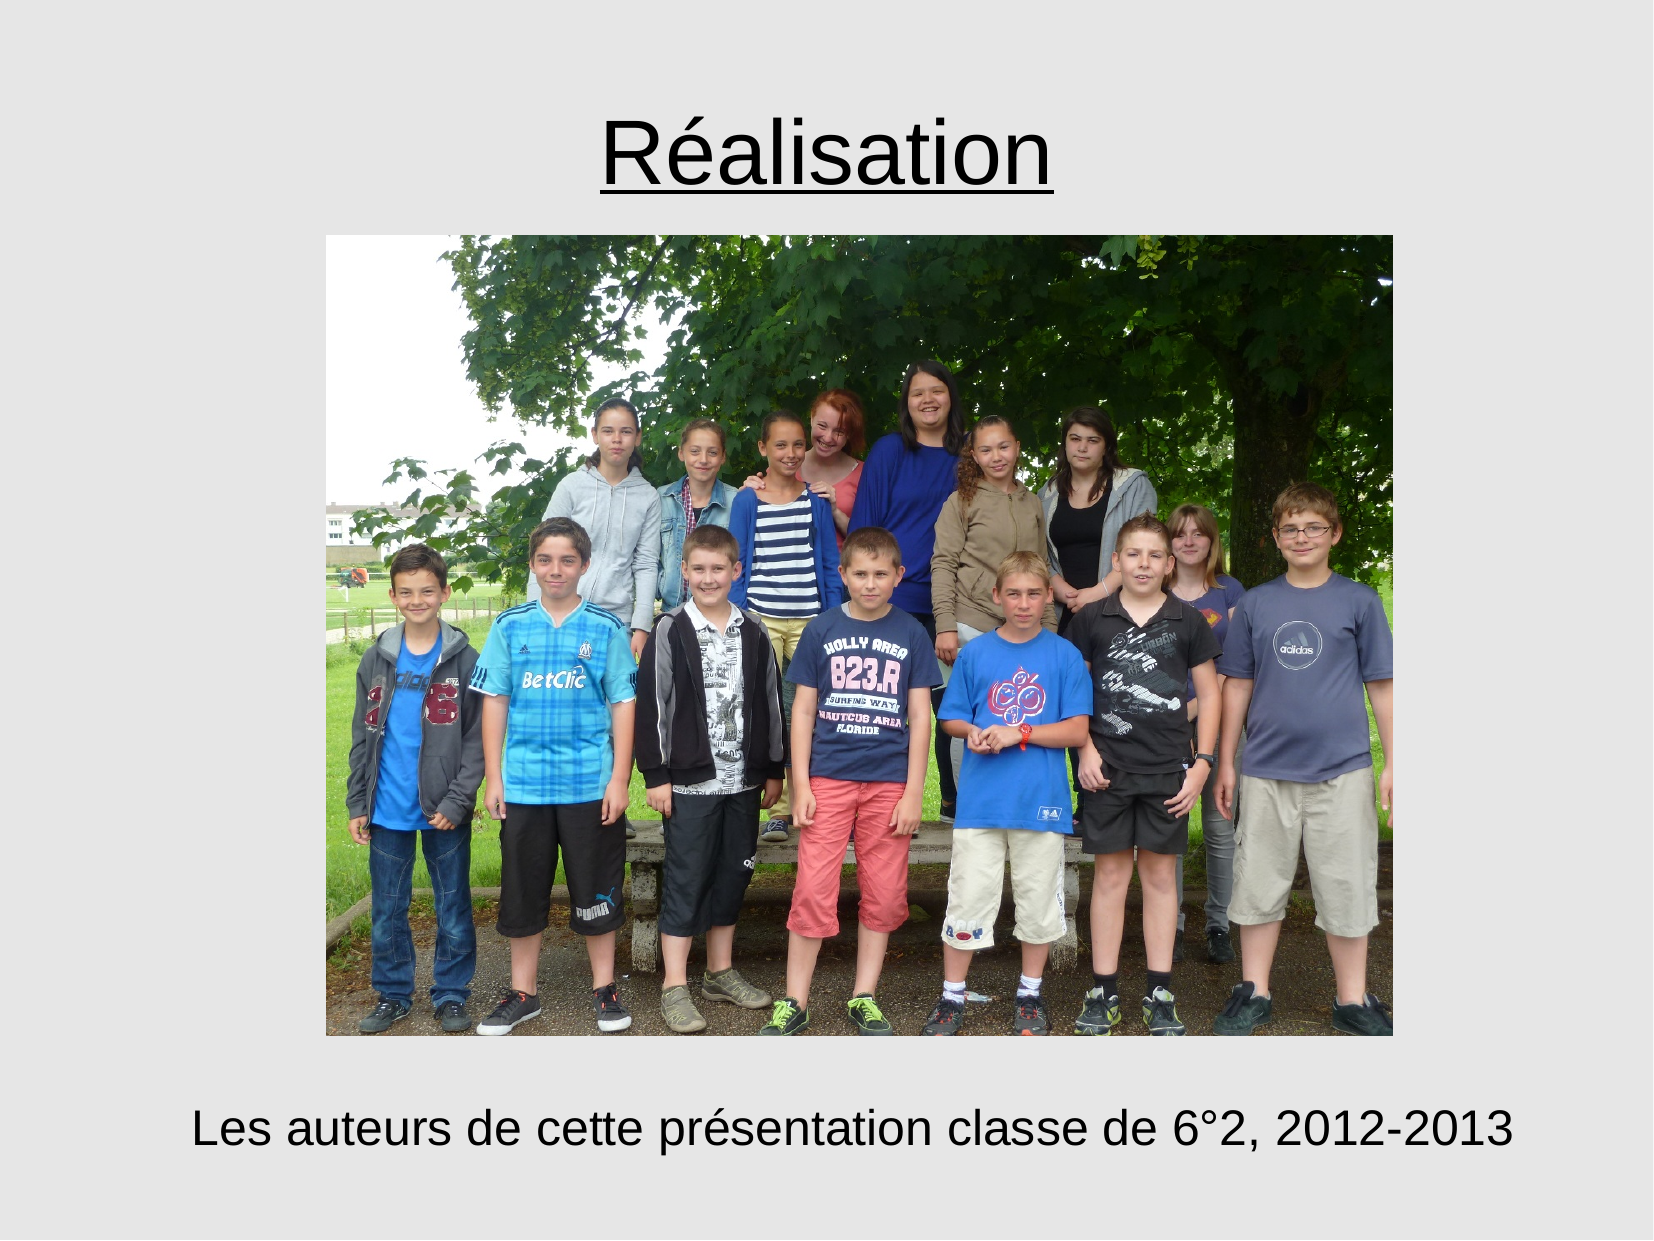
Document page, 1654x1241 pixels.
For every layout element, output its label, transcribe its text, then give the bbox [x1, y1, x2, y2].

title Réalisation [82, 49, 1571, 257]
text_box Les auteurs de cette présentation classe de 6°2, 2012-2013 [177, 1092, 1536, 1164]
picture [326, 235, 1393, 1036]
